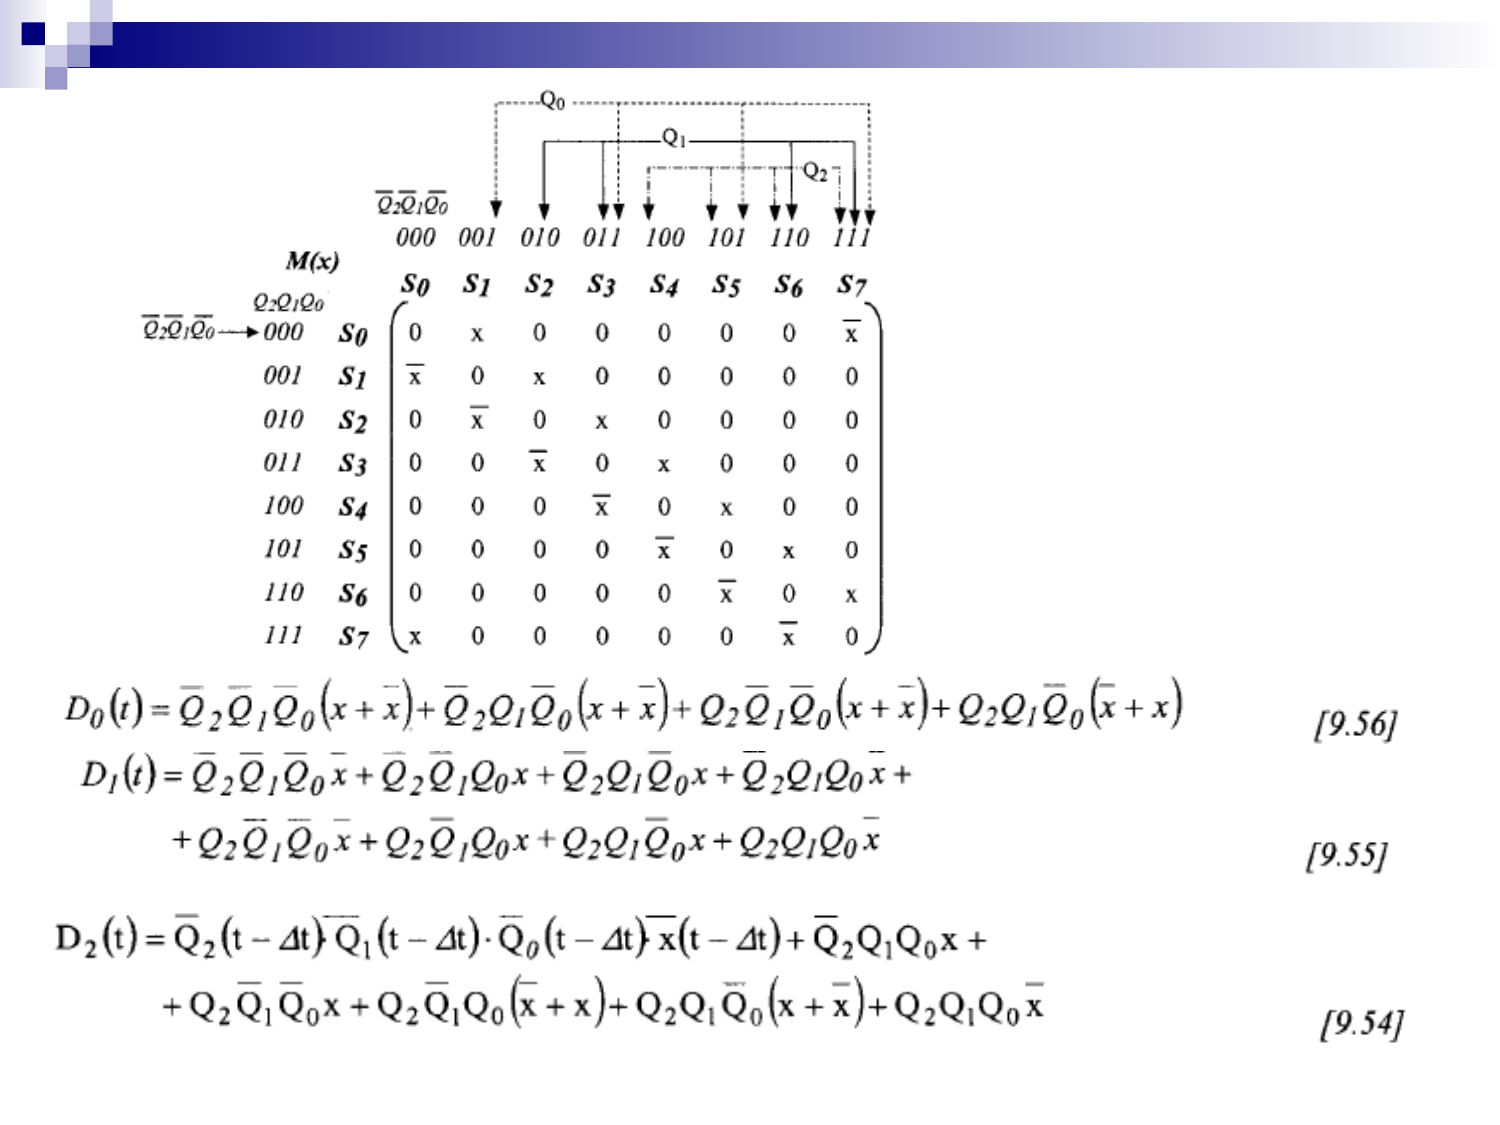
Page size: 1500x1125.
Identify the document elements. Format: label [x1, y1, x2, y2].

picture [41, 904, 1424, 1061]
picture [53, 78, 1424, 882]
